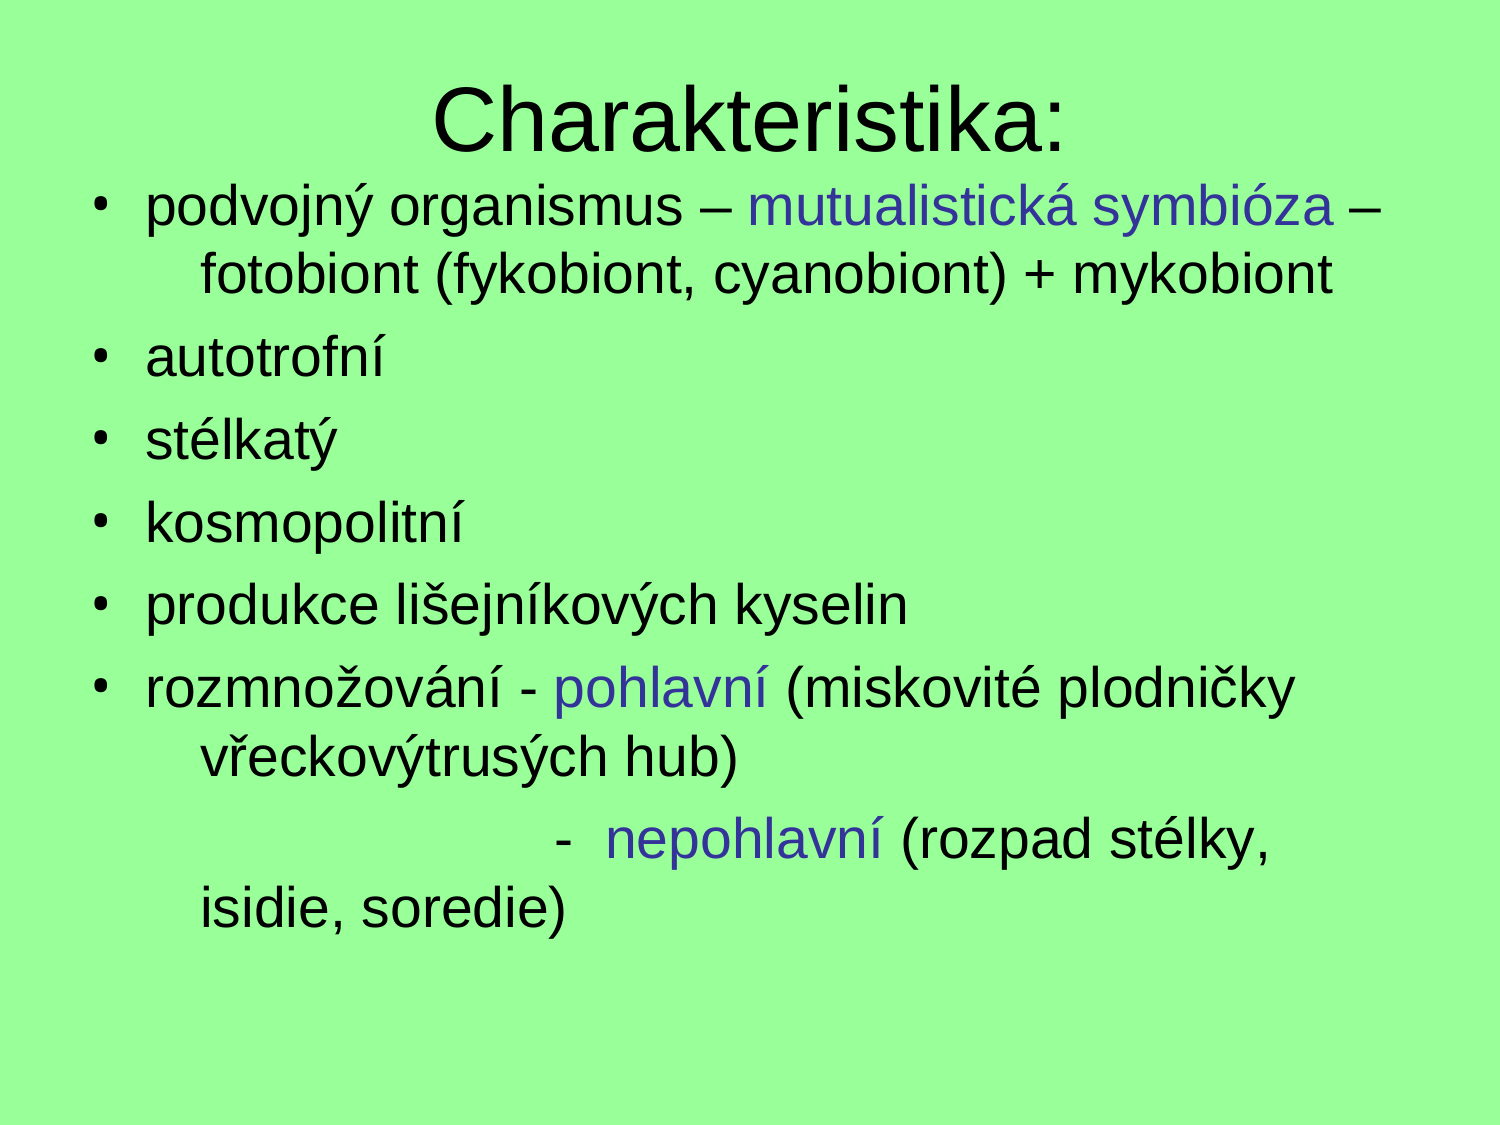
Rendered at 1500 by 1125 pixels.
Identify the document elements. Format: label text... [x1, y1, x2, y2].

list podvojný organismus – mutualistická symbióza – fotobiont (fykobiont, cyanobiont) + mykobiont autotrofní stélkatý kosmopolitní produkce lišejníkových kyselin rozmnožování - pohlavní (miskovité plodničky vřeckovýtrusých hub) - nepohlavní (rozpad stélky, isidie, soredie) [75, 160, 1426, 1005]
title Charakteristika: [75, 45, 1426, 160]
